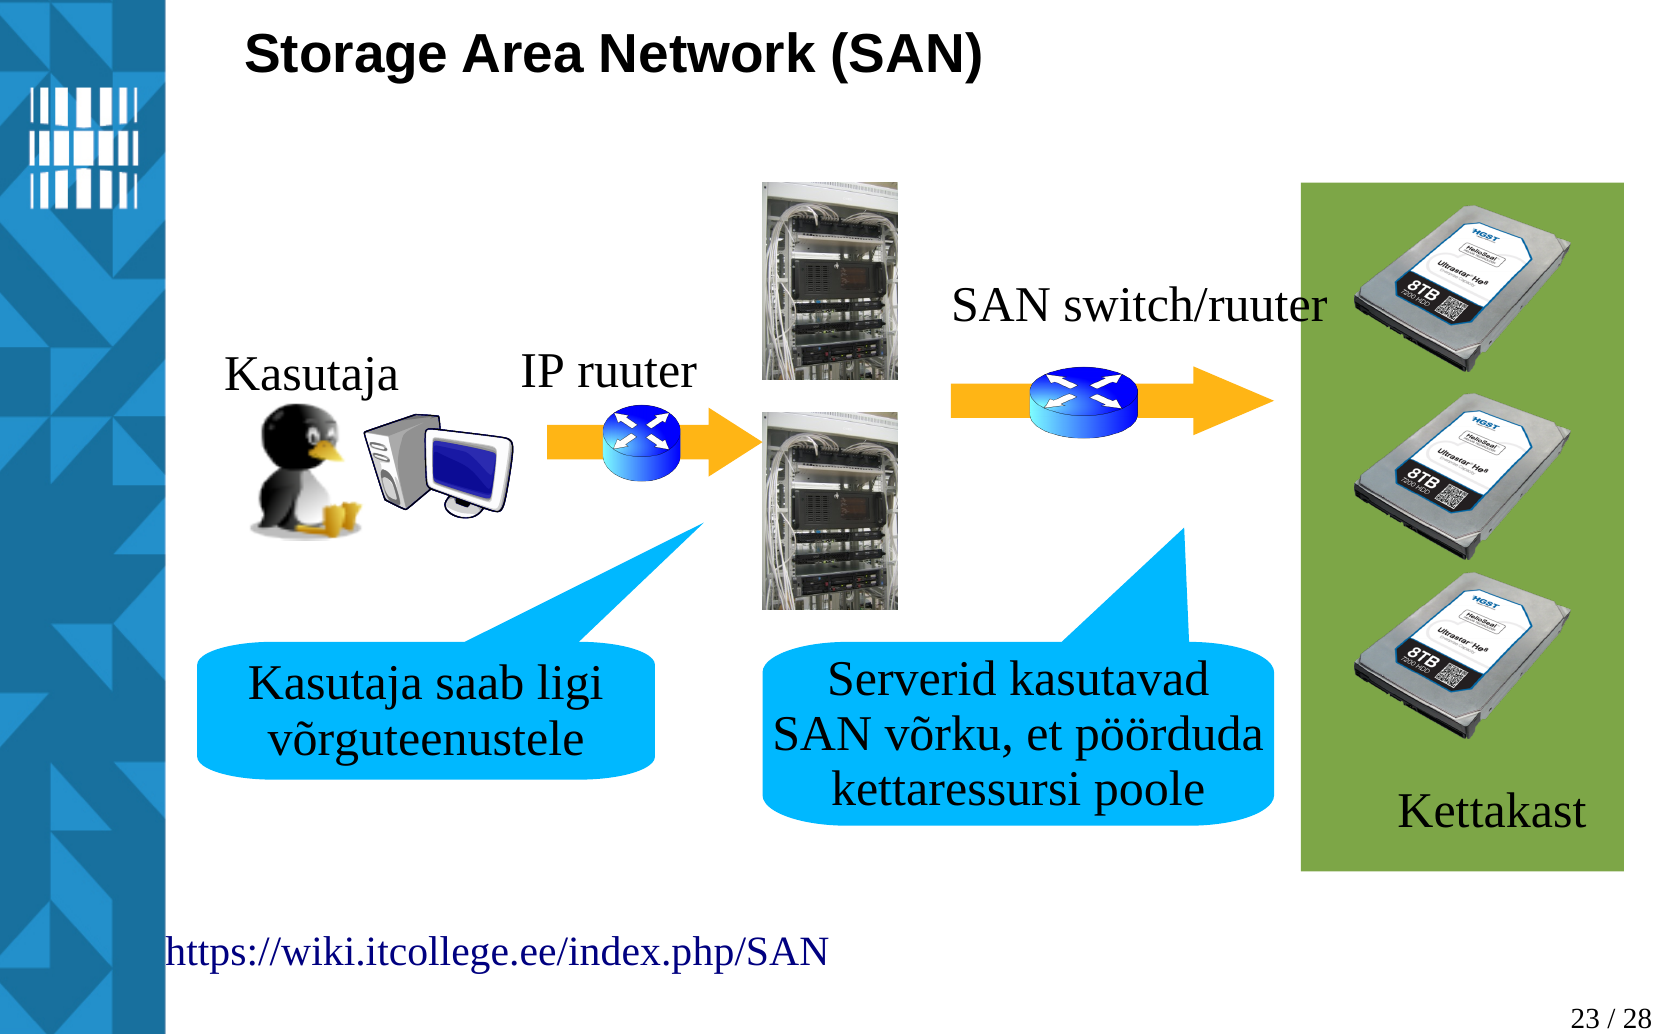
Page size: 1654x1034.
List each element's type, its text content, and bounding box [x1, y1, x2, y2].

text_box https://wiki.itcollege.ee/index.php/SAN [165, 928, 974, 975]
picture [762, 412, 898, 610]
picture [1027, 366, 1140, 439]
text_box Kasutaja saab ligi võrguteenustele [197, 522, 704, 780]
text_box [1140, 366, 1275, 436]
picture [1354, 393, 1571, 560]
text_box Kasutaja [224, 346, 400, 402]
title Storage Area Network (SAN) [244, 11, 1614, 95]
picture [1354, 572, 1571, 739]
text_box SAN switch/ruuter [950, 277, 1328, 333]
text_box [547, 424, 601, 460]
text_box IP ruuter [520, 343, 698, 399]
picture [1354, 205, 1571, 372]
text_box Kettakast [1397, 782, 1587, 838]
picture [601, 404, 682, 482]
text_box [1300, 182, 1624, 872]
text_box Serverid kasutavad SAN võrku, et pöörduda kettaressursi poole [762, 527, 1275, 826]
text_box [682, 407, 763, 477]
picture [762, 182, 898, 380]
text_box [950, 383, 1027, 418]
picture [234, 384, 521, 546]
